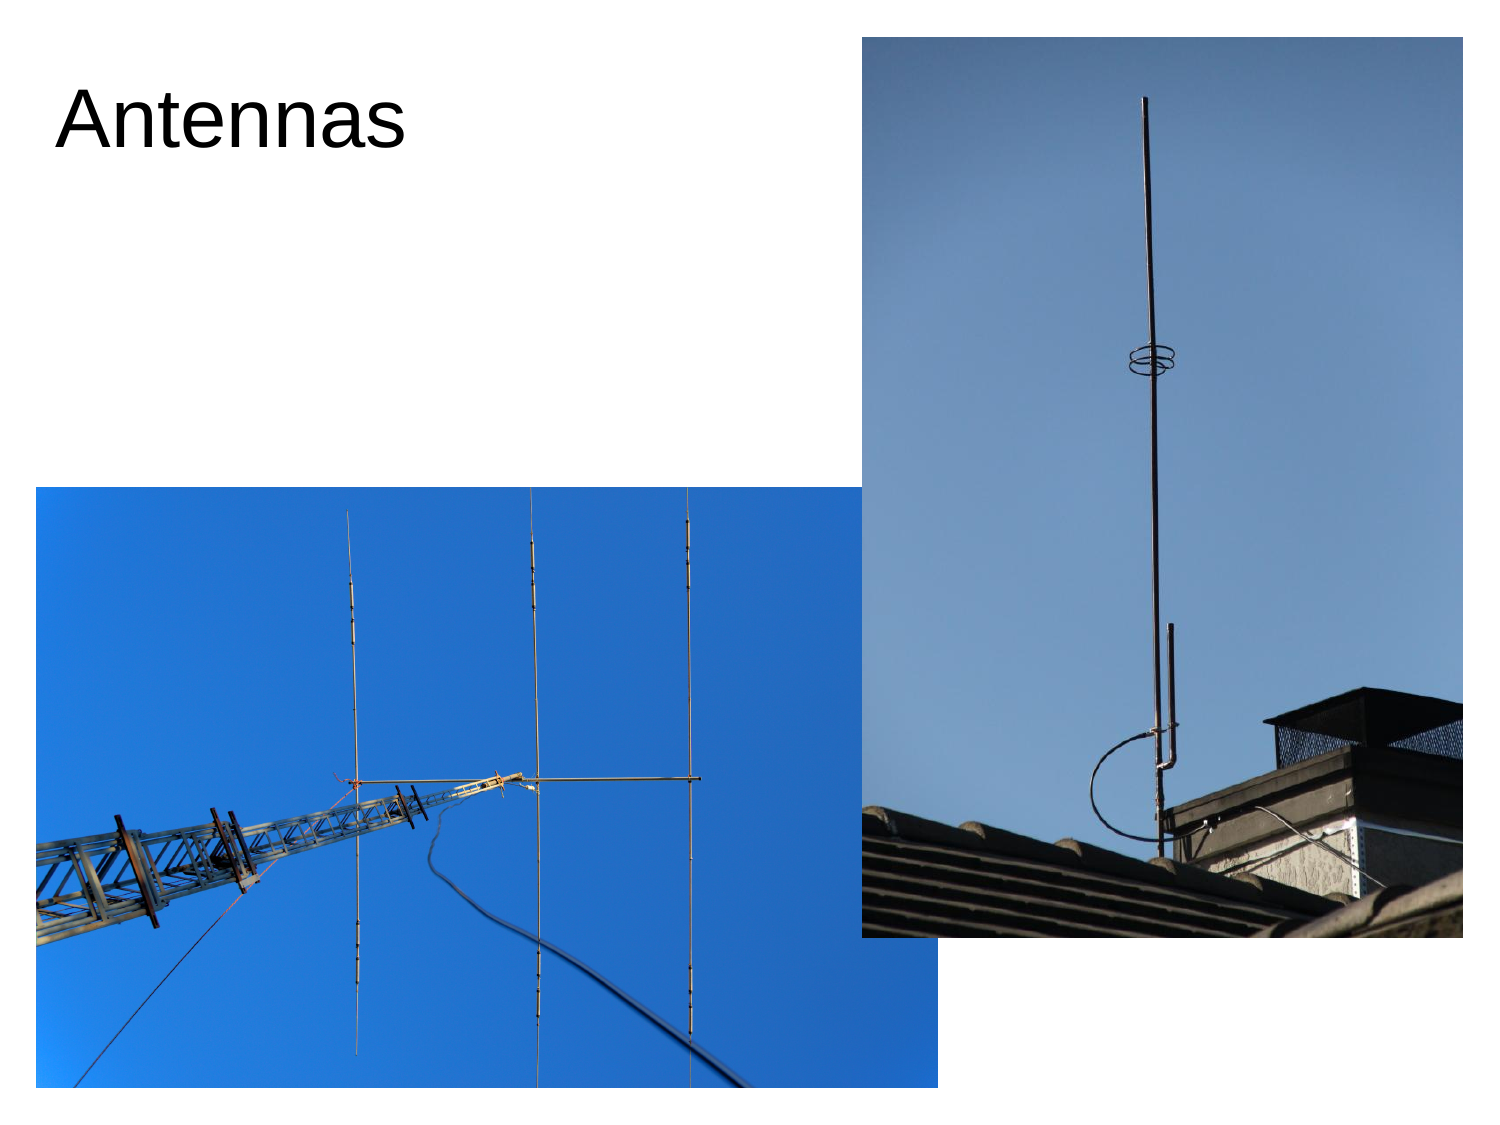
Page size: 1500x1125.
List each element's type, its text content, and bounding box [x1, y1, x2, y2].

picture [0, 0, 1500, 1125]
title Antennas [41, 42, 862, 186]
